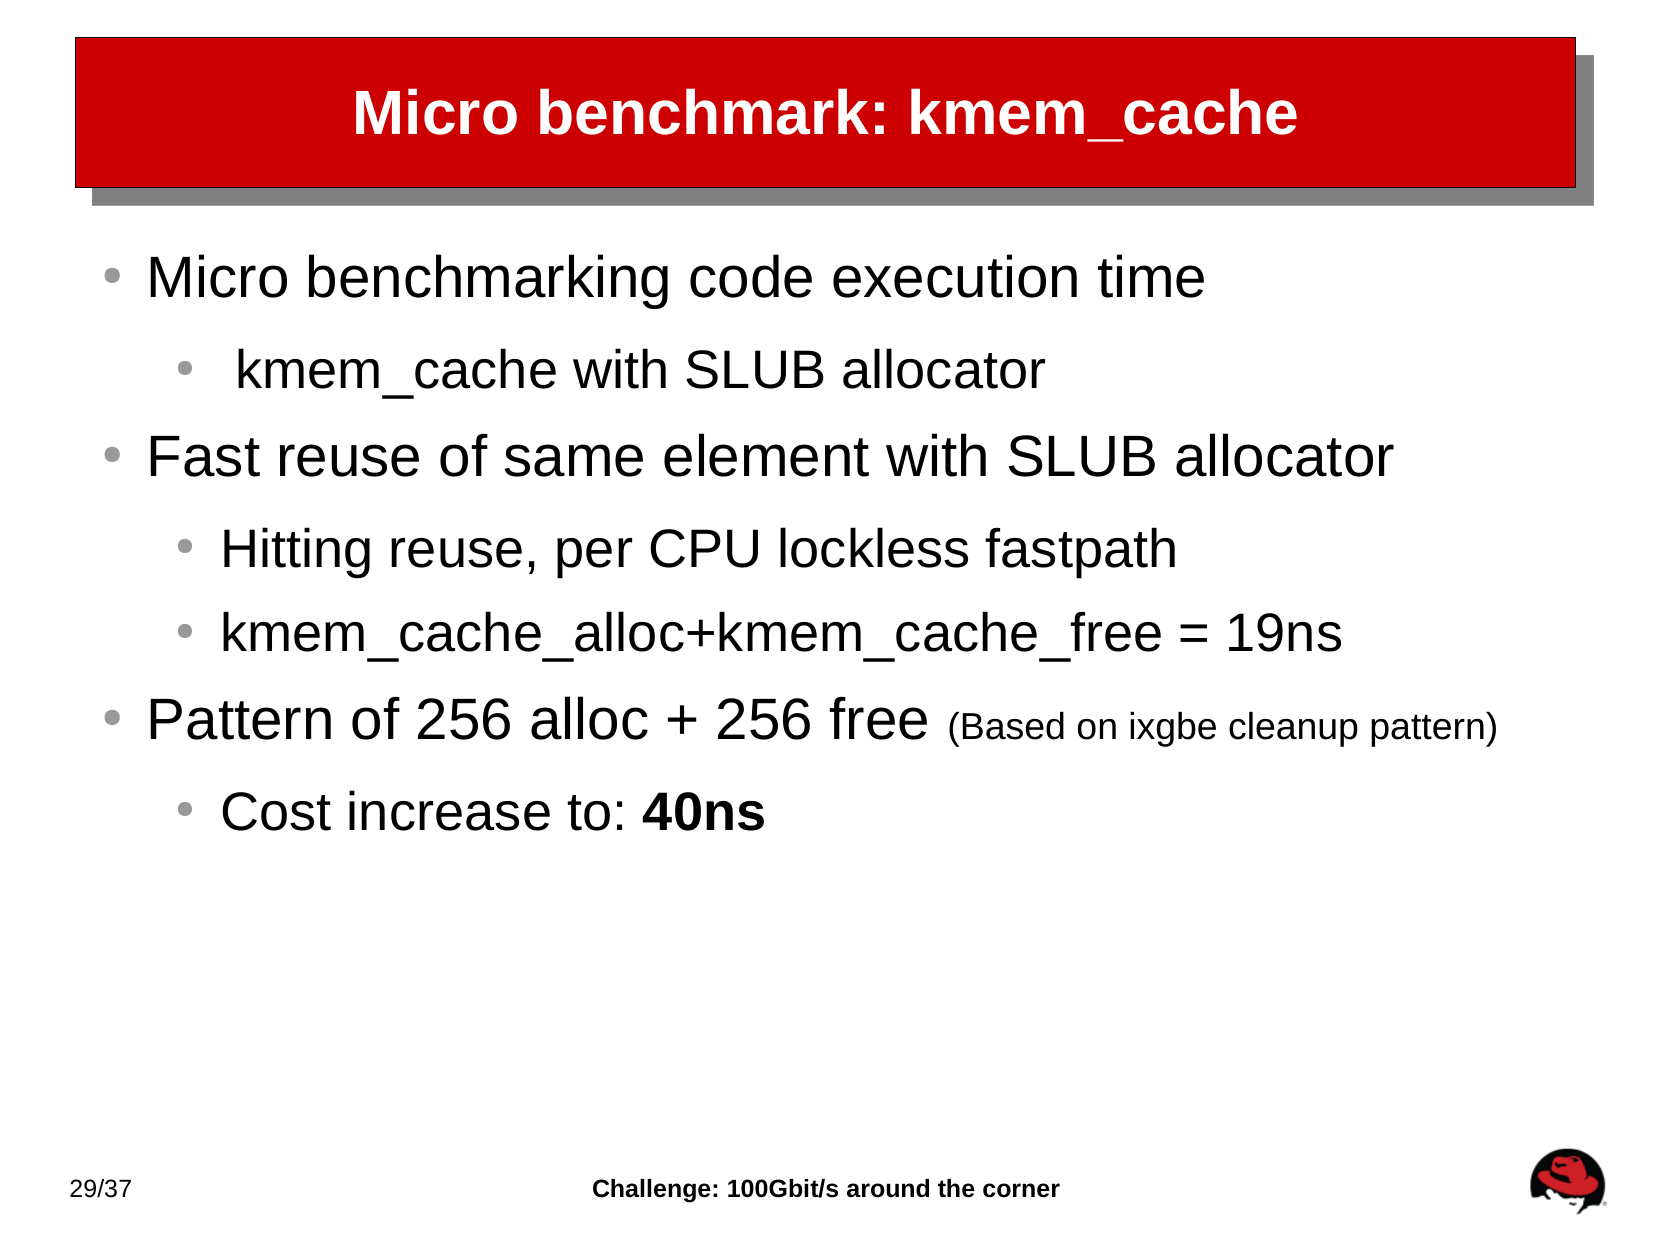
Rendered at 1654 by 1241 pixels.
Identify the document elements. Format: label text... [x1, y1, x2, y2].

title Micro benchmark: kmem_cache [82, 37, 1571, 188]
list Micro benchmarking code execution time kmem_cache with SLUB allocator Fast reuse of same element with SLUB allocator Hitting reuse, per CPU lockless fastpath kmem_cache_alloc+kmem_cache_free = 19ns Pattern of 256 alloc + 256 free (Based on ixgbe cleanup pattern) Cost increase to: 40ns [86, 244, 1576, 1039]
picture [1529, 1146, 1613, 1224]
